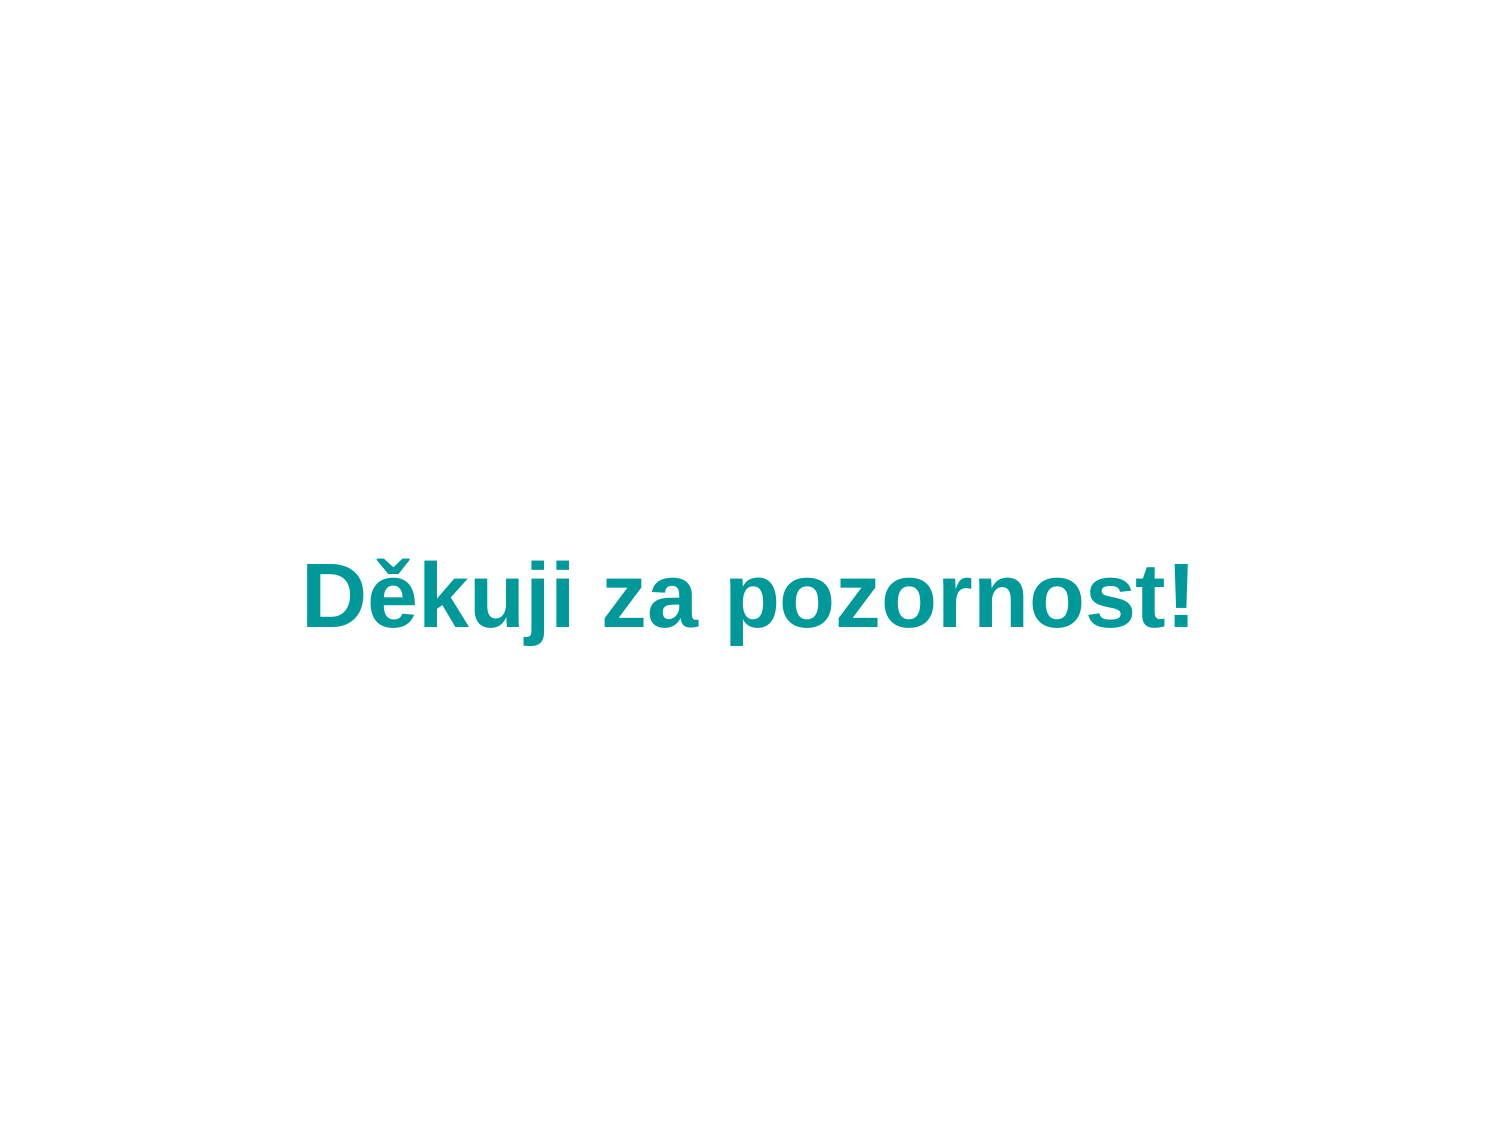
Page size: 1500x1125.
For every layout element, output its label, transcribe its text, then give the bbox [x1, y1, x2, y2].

list Děkuji za pozornost! [75, 262, 1426, 1006]
